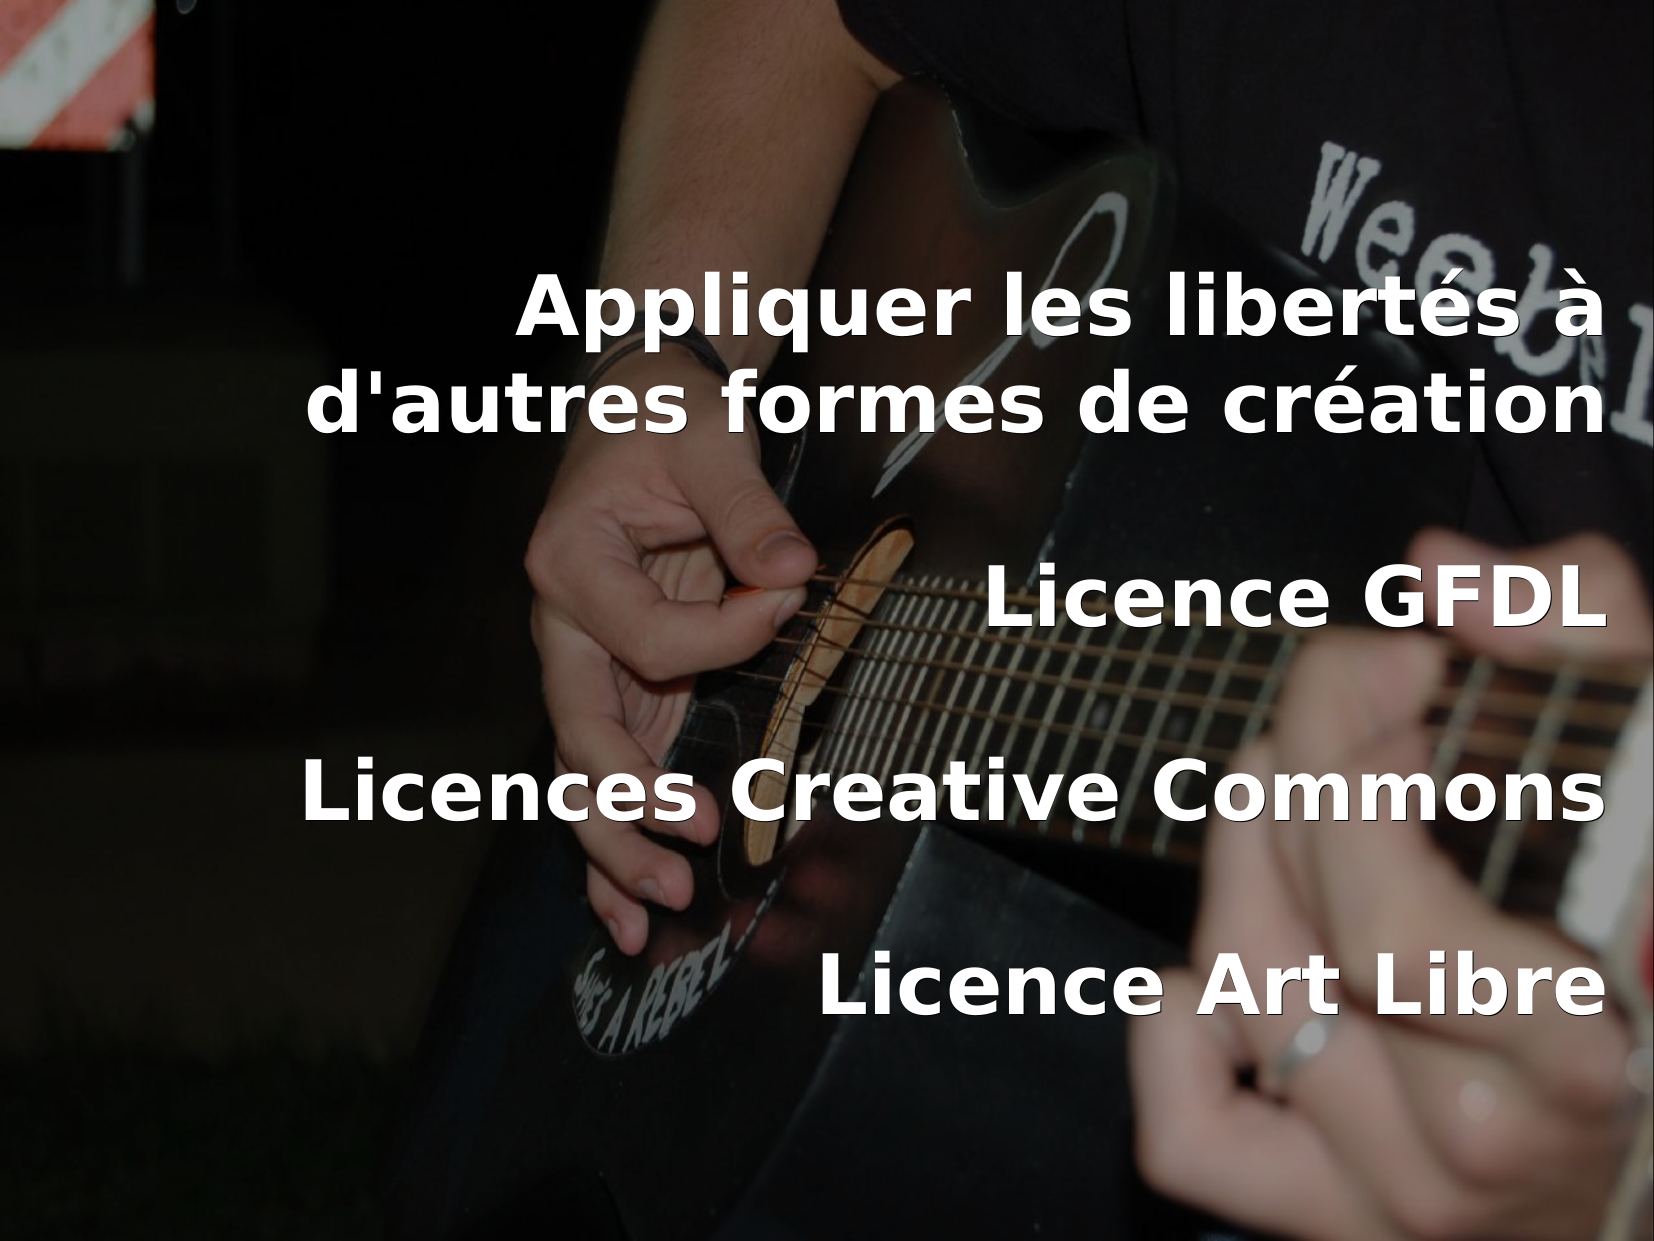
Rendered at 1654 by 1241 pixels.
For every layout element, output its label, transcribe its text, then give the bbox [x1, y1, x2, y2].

picture [0, 0, 1654, 1241]
text_box Appliquer les libertés à d'autres formes de création Licence GFDL Licences Creative Commons Licence Art Libre [162, 250, 1625, 1043]
